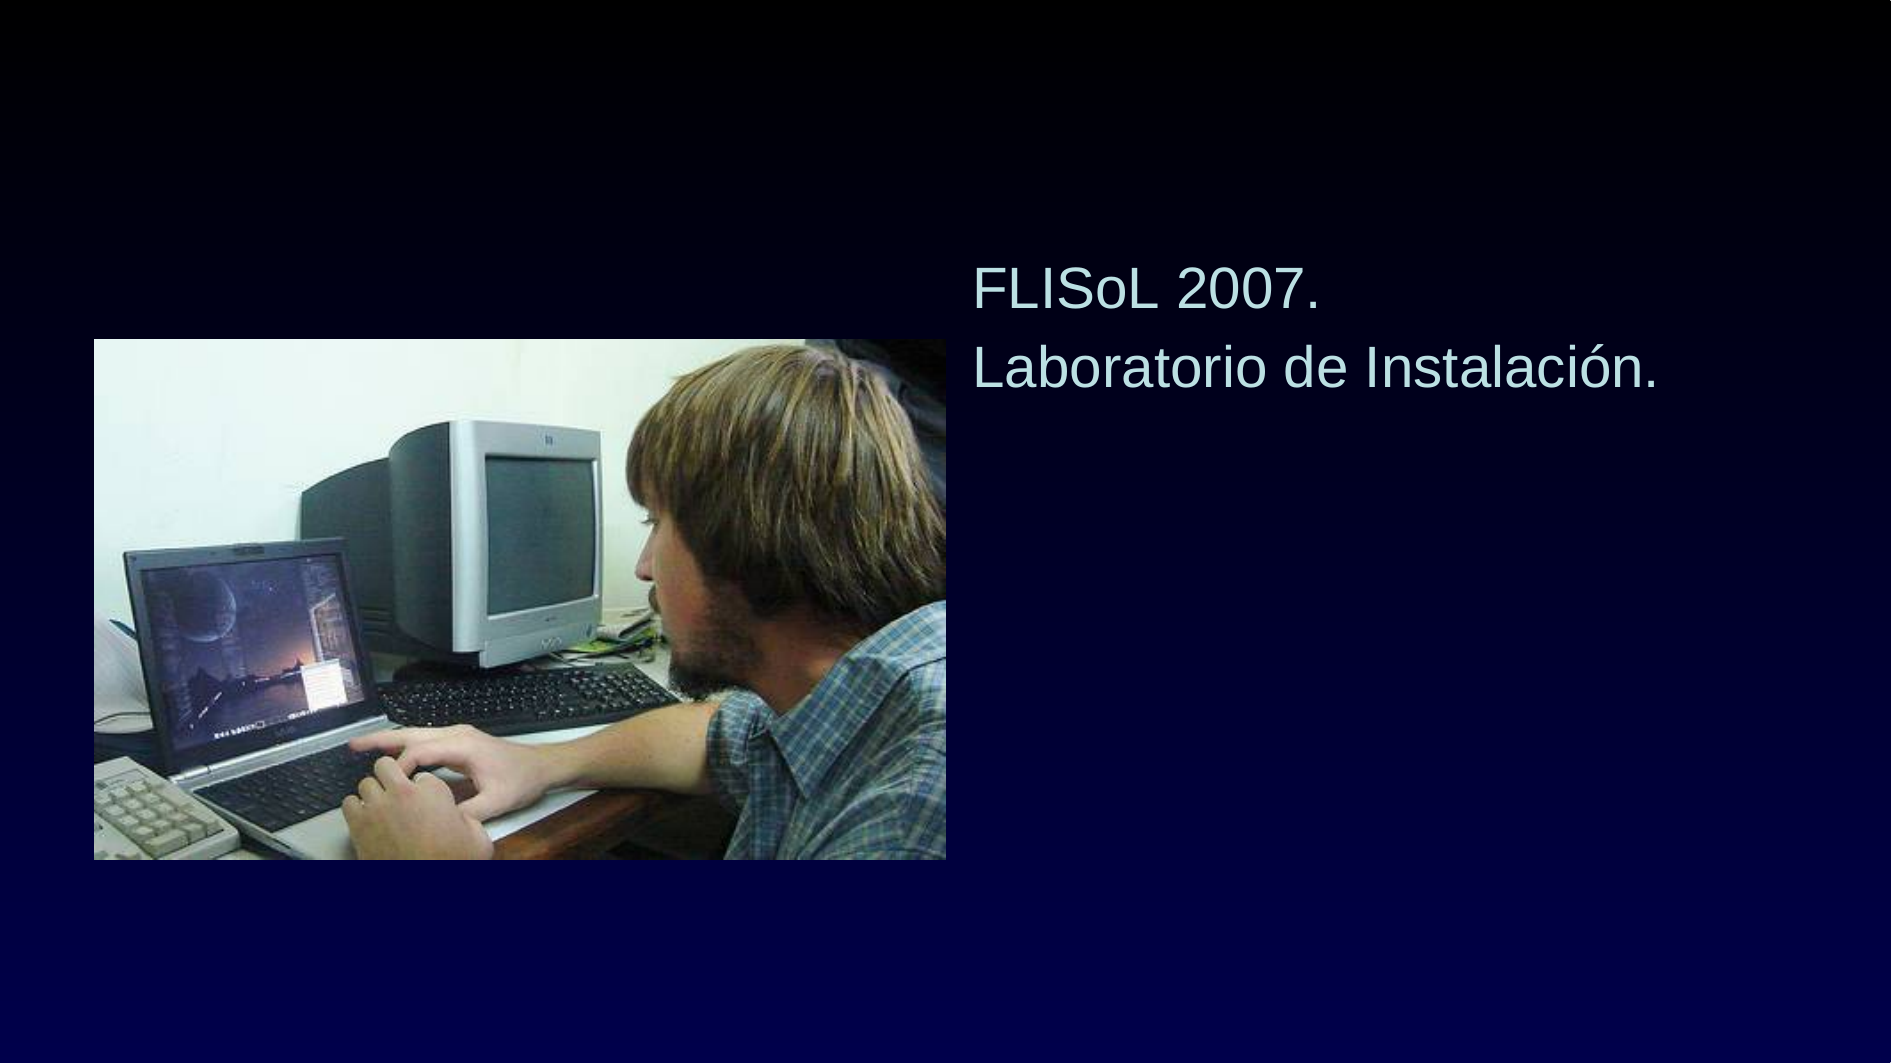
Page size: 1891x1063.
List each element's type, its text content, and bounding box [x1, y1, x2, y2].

list FLISoL 2007. Laboratorio de Instalación. [957, 247, 1796, 950]
picture [94, 339, 946, 860]
